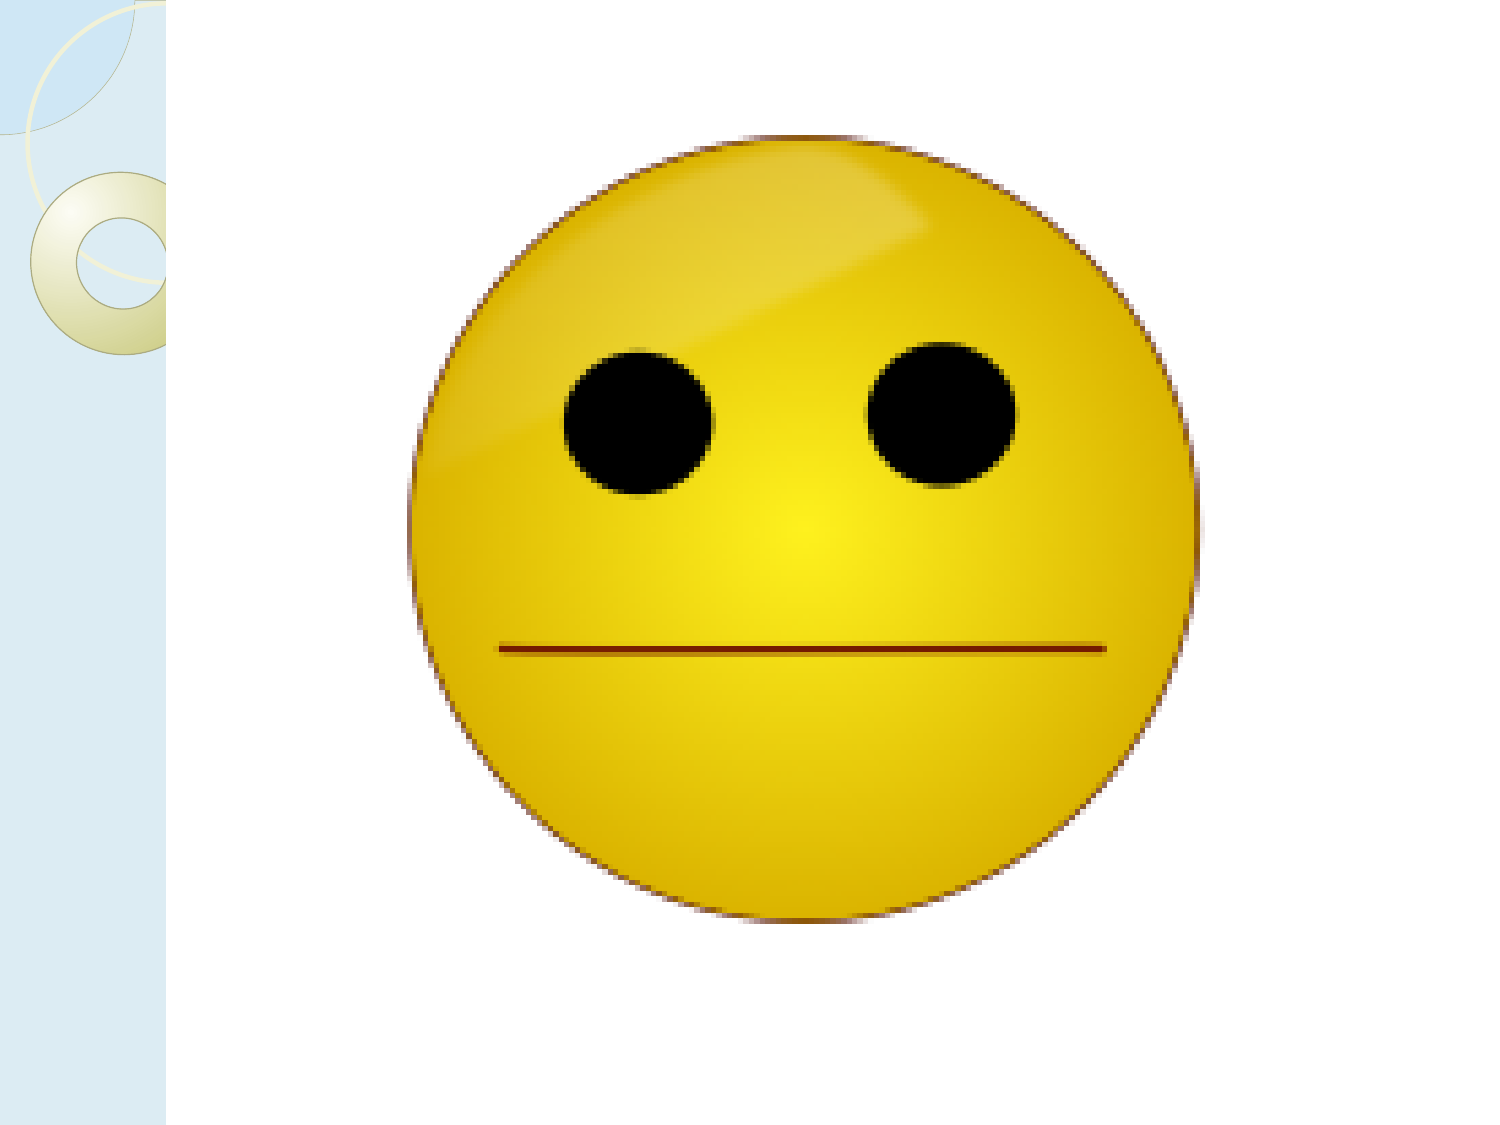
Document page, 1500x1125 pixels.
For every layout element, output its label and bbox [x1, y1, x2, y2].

picture [407, 125, 1211, 924]
